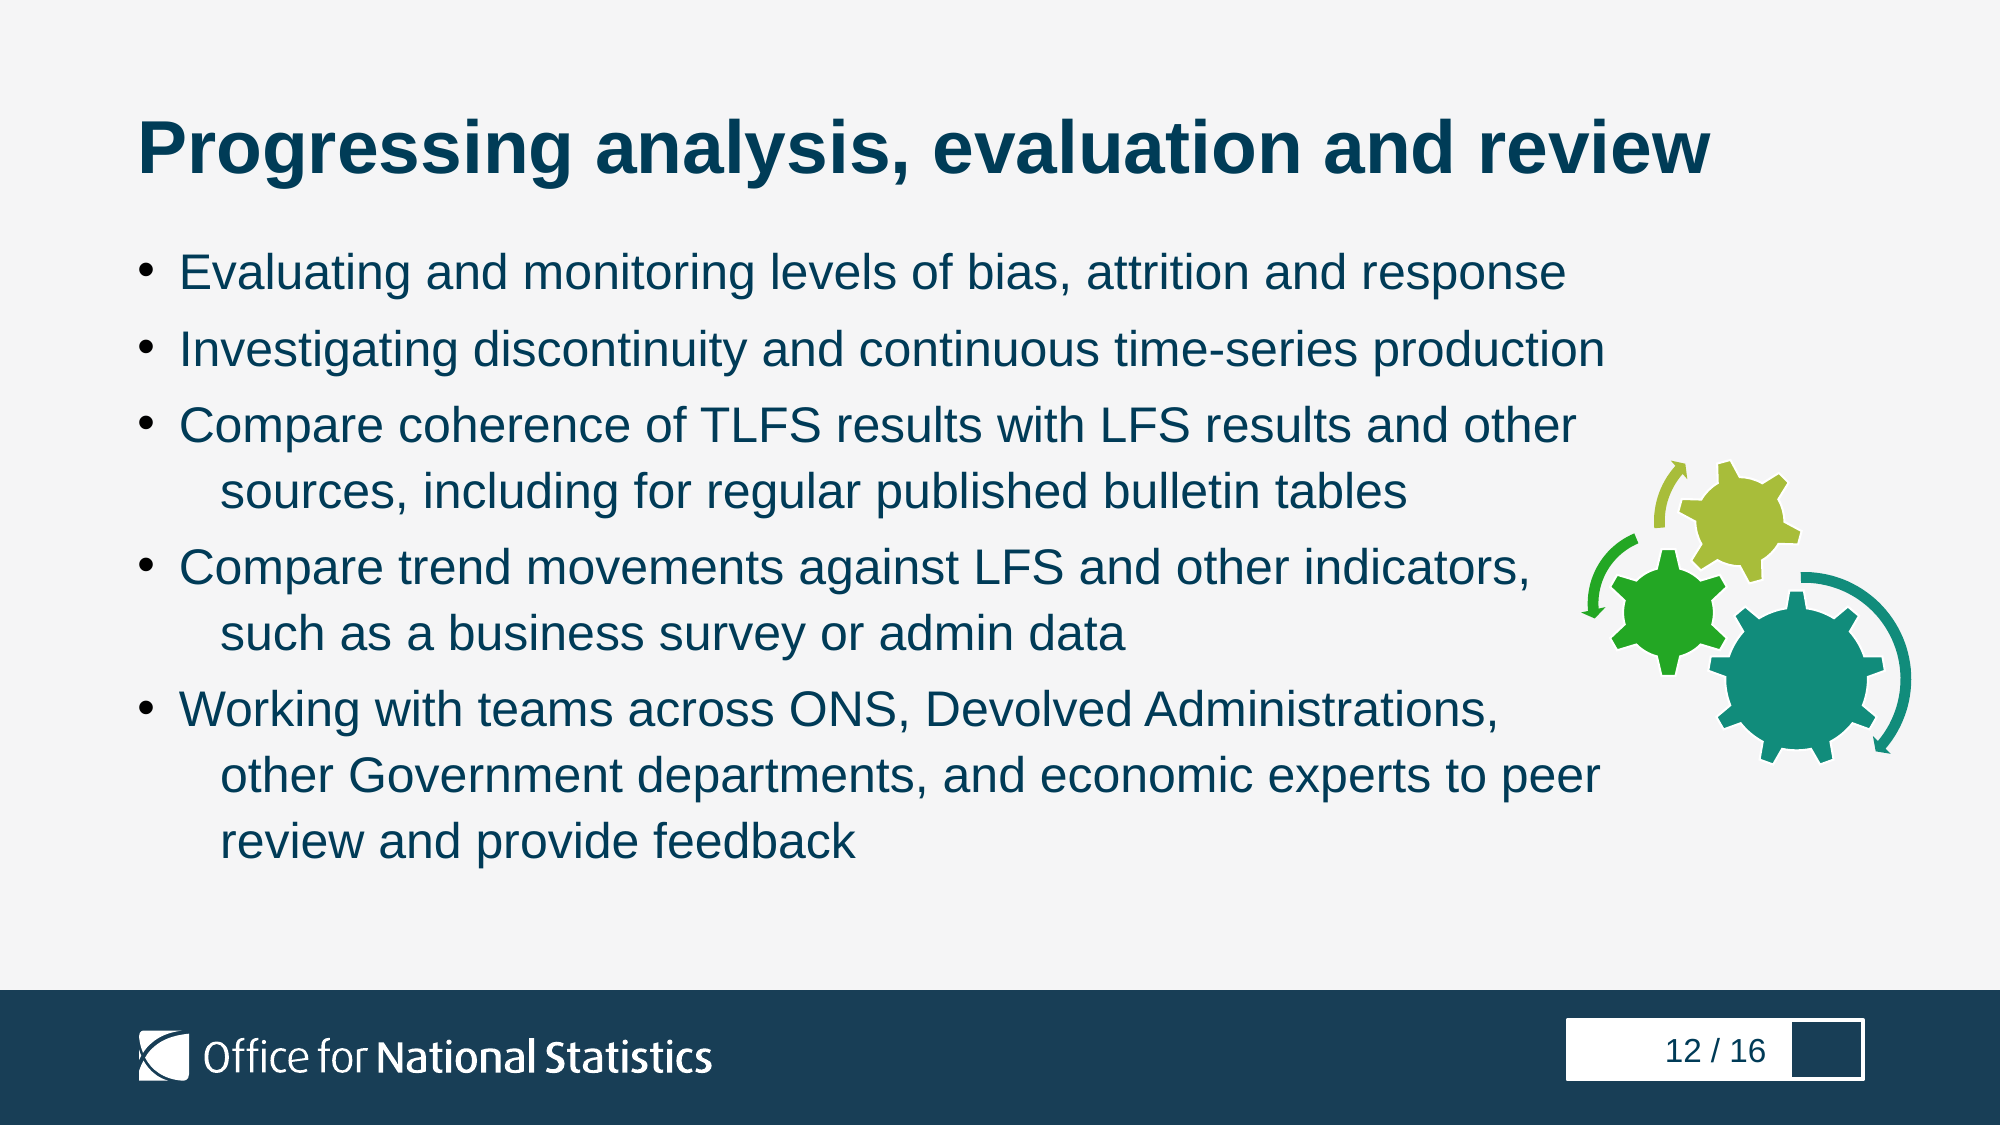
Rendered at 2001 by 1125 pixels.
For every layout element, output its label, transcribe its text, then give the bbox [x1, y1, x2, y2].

text_box [1800, 572, 1912, 754]
text_box 12 / 16 [1568, 1020, 1863, 1079]
text_box [1581, 533, 1639, 619]
text_box [1610, 549, 1727, 676]
list Evaluating and monitoring levels of bias, attrition and response Investigating discontinuity and continuous time-series production Compare coherence of TLFS results with LFS results and other sources, including for regular published bulletin tables Compare trend movements against LFS and other indicators, such as a business survey or admin data Working with teams across ONS, Devolved Administrations, other Government departments, and economic experts to peer review and provide feedback [137, 233, 1621, 871]
text_box [1678, 459, 1802, 584]
text_box [1708, 590, 1885, 765]
title Progressing analysis, evaluation and review [137, 105, 1863, 192]
text_box [1654, 460, 1688, 529]
